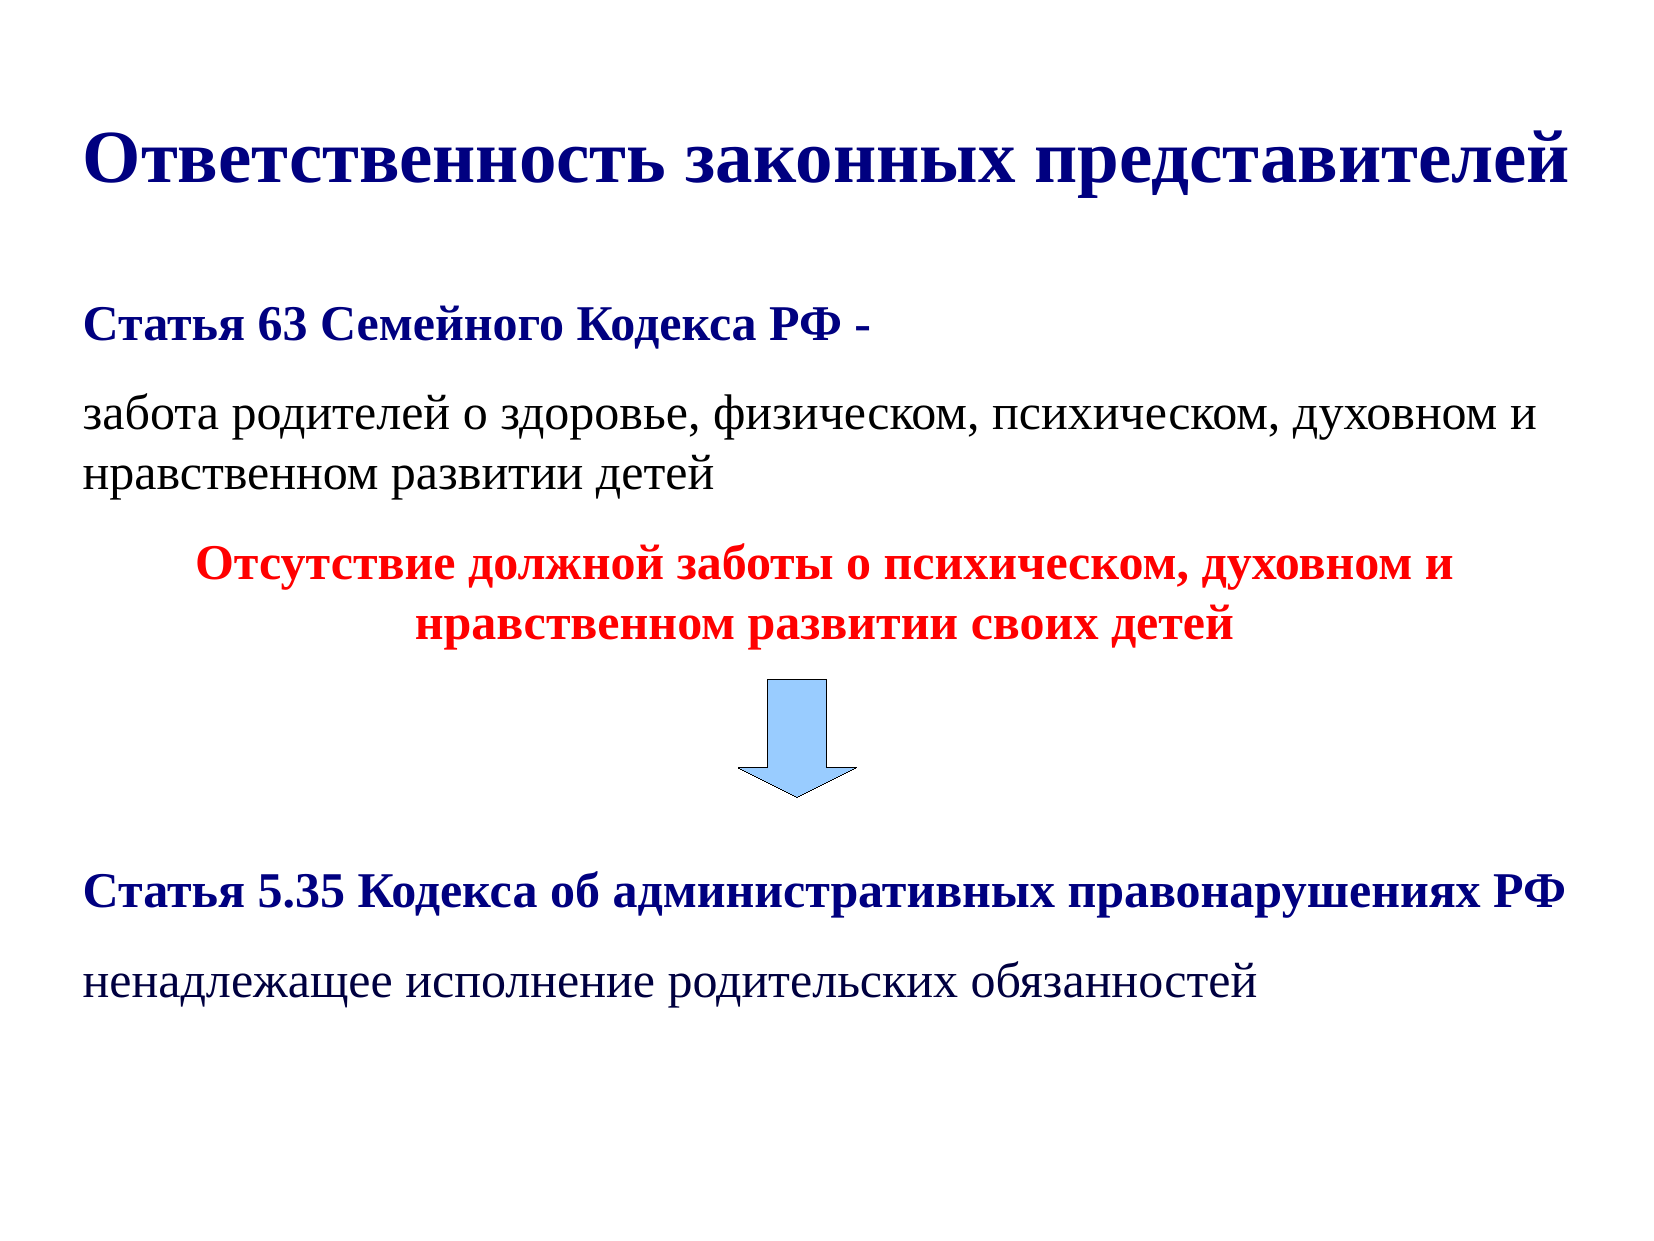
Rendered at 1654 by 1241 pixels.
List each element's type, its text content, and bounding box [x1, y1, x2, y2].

text_box [738, 679, 857, 798]
title Ответственность законных представителей [82, 49, 1571, 257]
list Статья 63 Семейного Кодекса РФ - забота родителей о здоровье, физическом, психическом, духовном и нравственном развитии детей Отсутствие должной заботы о психическом, духовном и нравственном развитии своих детей Статья 5.35 Кодекса об административных правонарушениях РФ ненадлежащее исполнение родительских обязанностей [82, 290, 1571, 1135]
